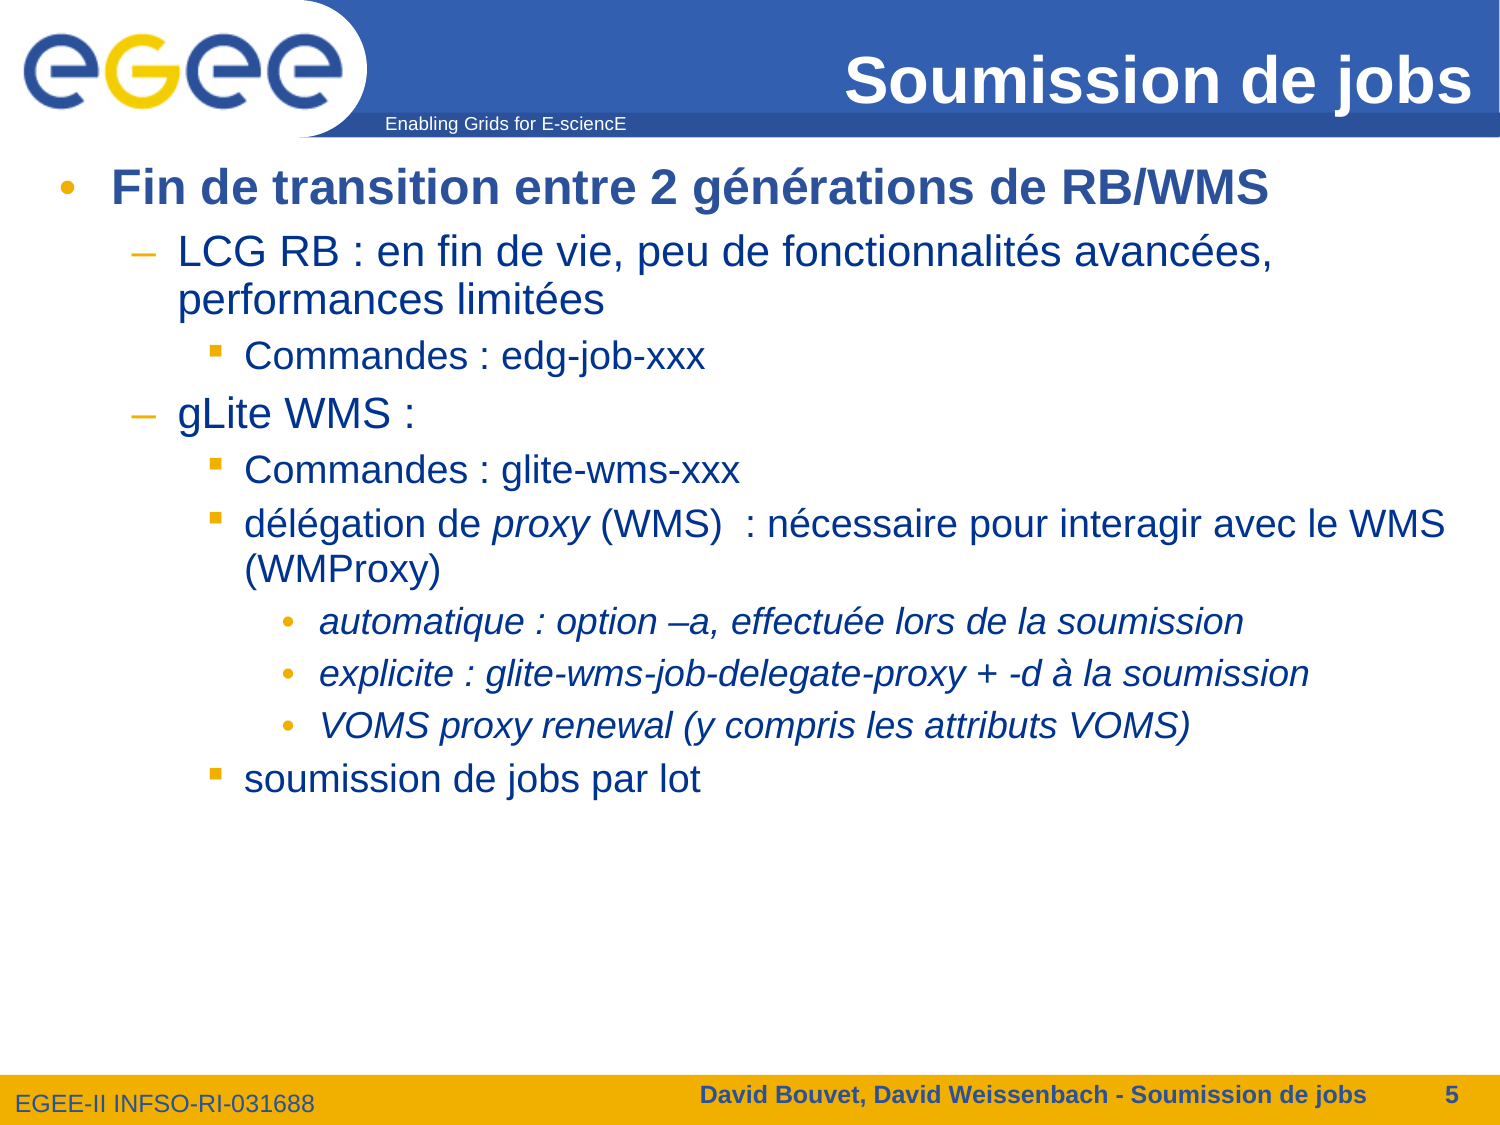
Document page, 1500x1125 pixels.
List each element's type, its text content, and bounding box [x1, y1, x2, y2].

list Fin de transition entre 2 générations de RB/WMS LCG RB : en fin de vie, peu de fonctionnalités avancées, performances limitées Commandes : edg-job-xxx gLite WMS : Commandes : glite-wms-xxx délégation de proxy (WMS) : nécessaire pour interagir avec le WMS (WMProxy)‏ automatique : option –a, effectuée lors de la soumission explicite : glite-wms-job-delegate-proxy + -d à la soumission VOMS proxy renewal (y compris les attributs VOMS)‏ soumission de jobs par lot [56, 159, 1466, 1036]
picture [18, 30, 349, 112]
title Soumission de jobs [369, 0, 1474, 161]
